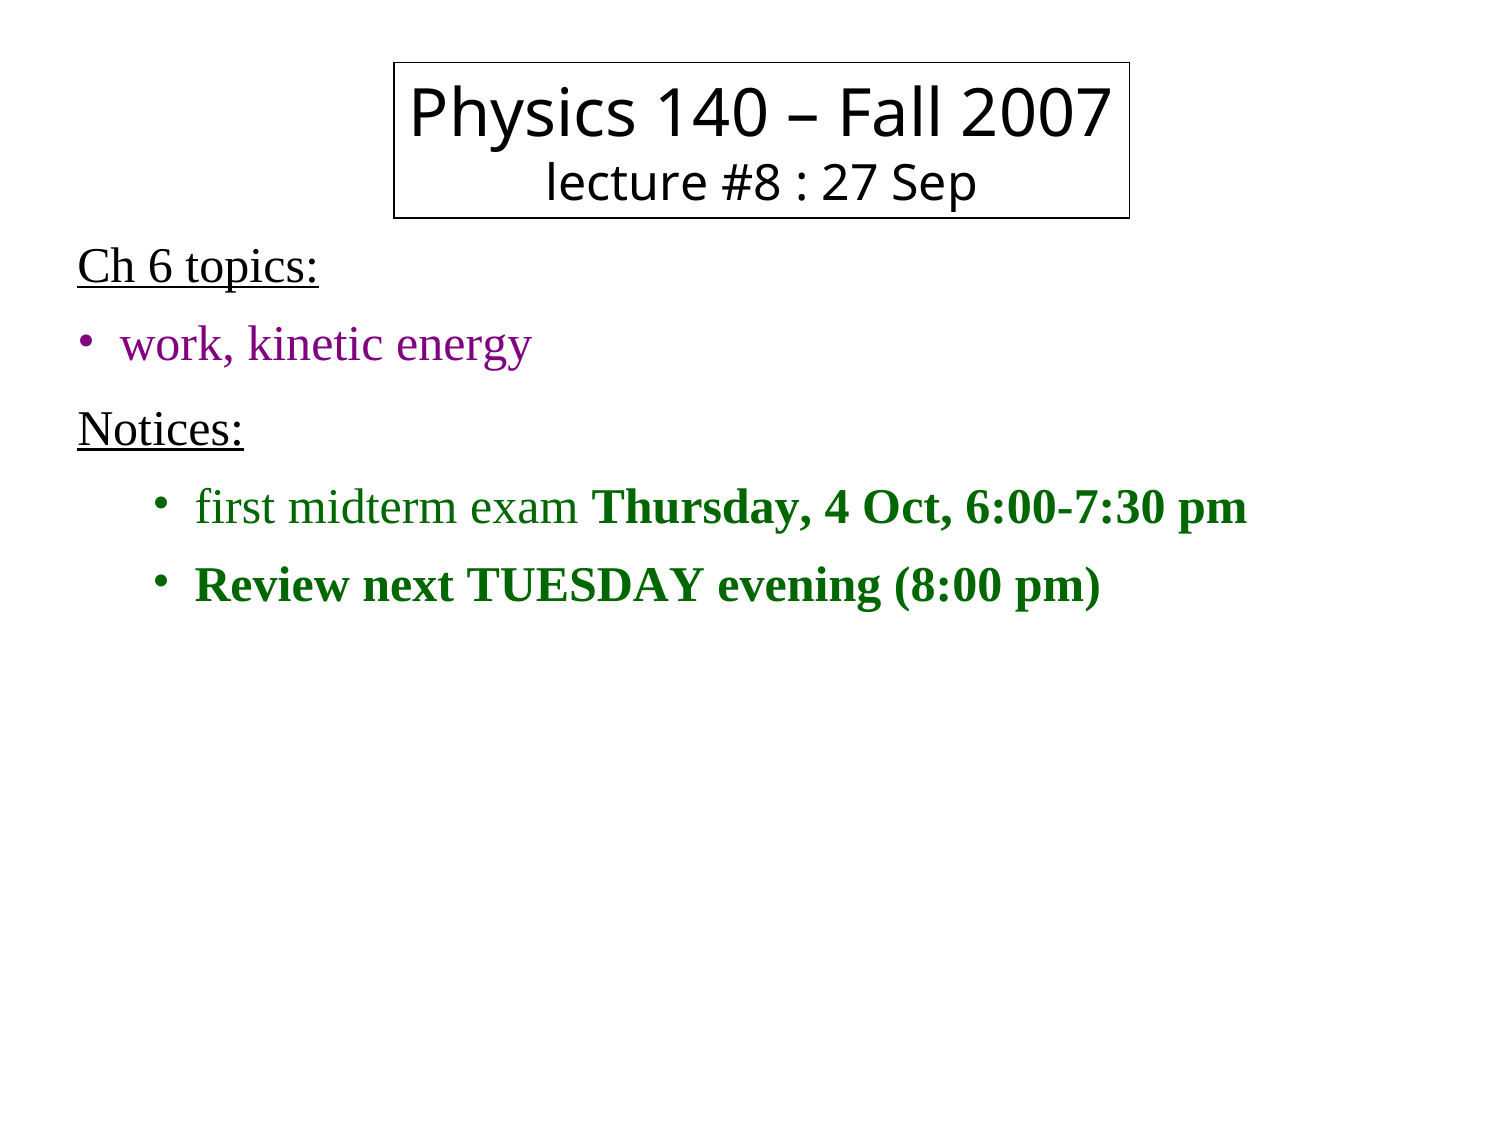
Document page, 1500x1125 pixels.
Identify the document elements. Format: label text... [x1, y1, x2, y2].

text_box Notices: first midterm exam Thursday, 4 Oct, 6:00-7:30 pm Review next TUESDAY evening (8:00 pm) [62, 387, 1413, 619]
text_box Physics 140 – Fall 2007 lecture #8 : 27 Sep [393, 62, 1130, 218]
text_box Ch 6 topics: work, kinetic energy [62, 224, 1413, 379]
